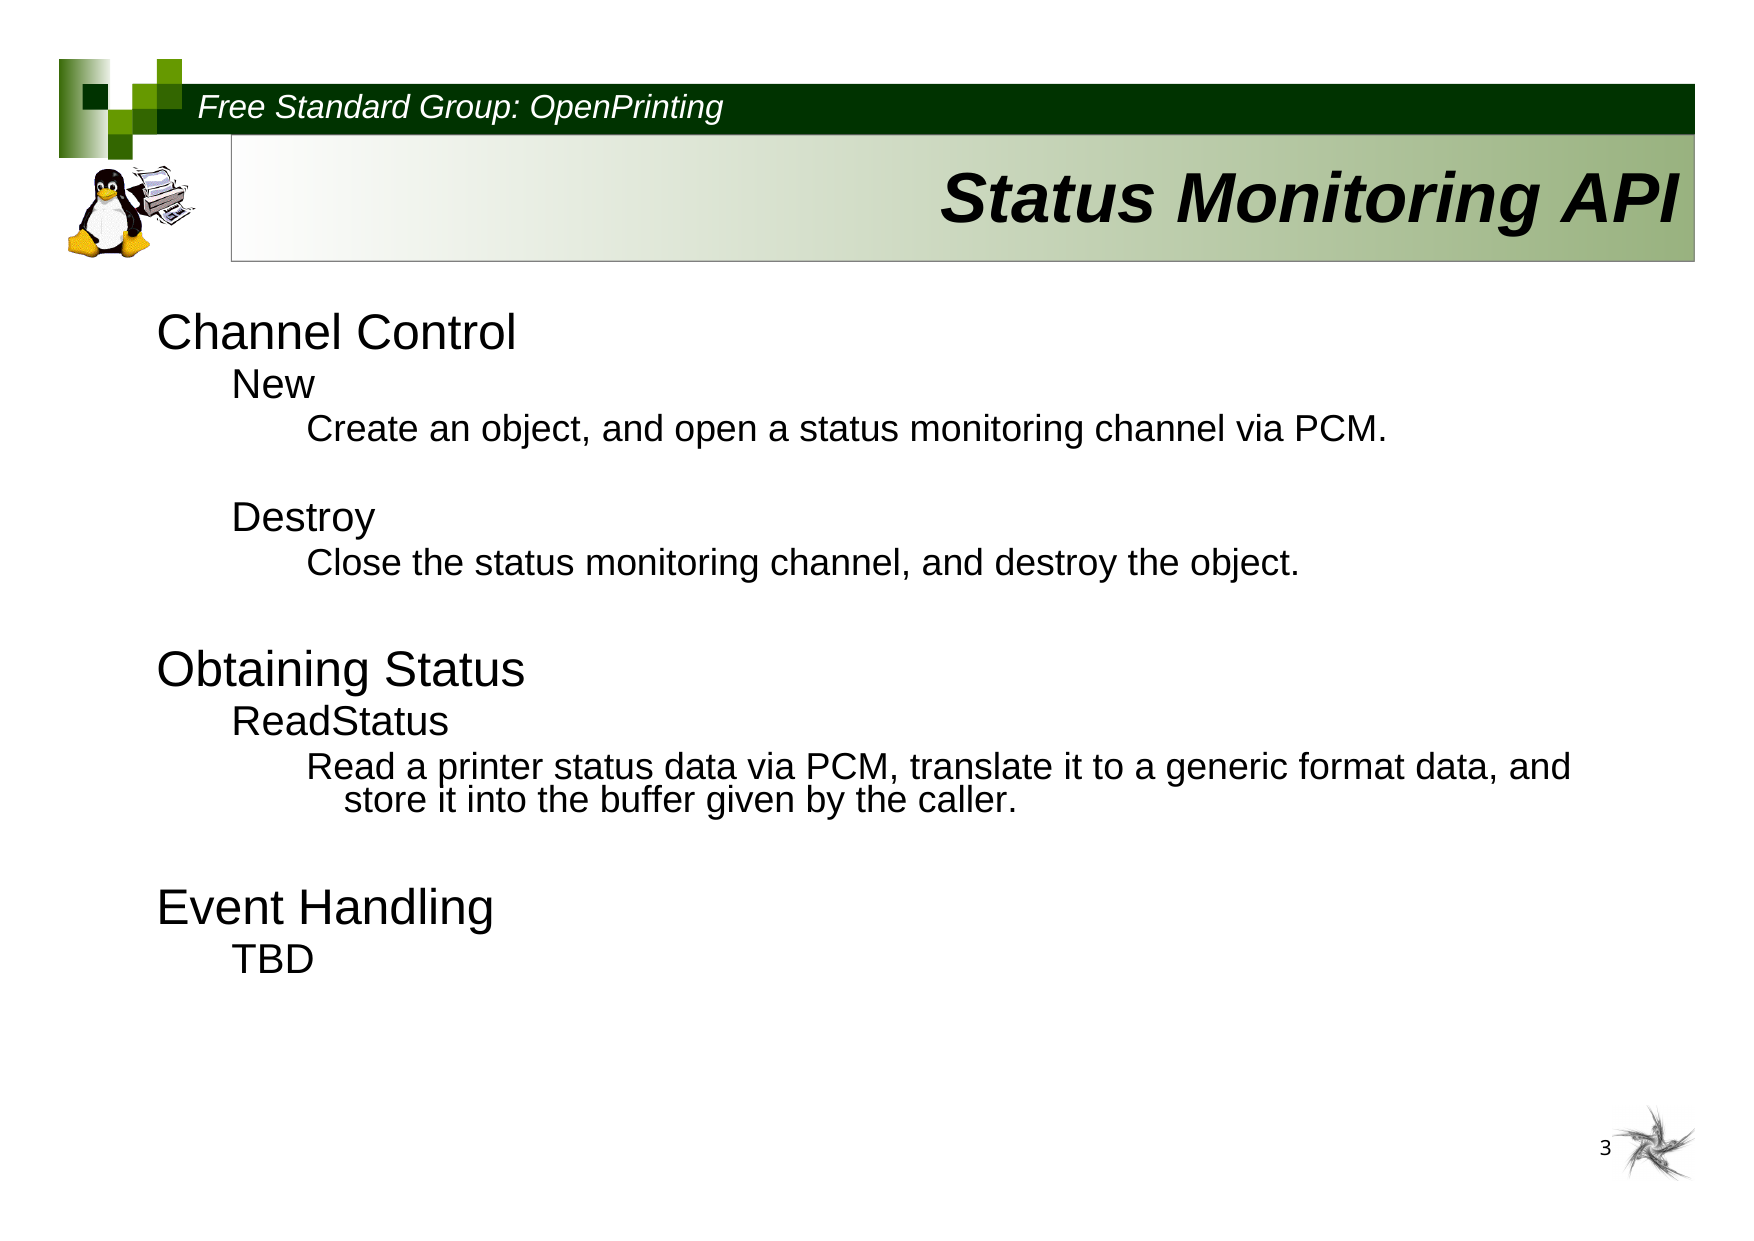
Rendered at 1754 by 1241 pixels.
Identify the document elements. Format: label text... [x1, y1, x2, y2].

picture [1612, 1105, 1695, 1181]
list Channel Control New Create an object, and open a status monitoring channel via PCM. Destroy Close the status monitoring channel, and destroy the object. Obtaining Status ReadStatus Read a printer status data via PCM, translate it to a generic format data, and store it into the buffer given by the caller. Event Handling TBD [141, 305, 1614, 1136]
picture [59, 155, 204, 265]
title Status Monitoring API [230, 134, 1695, 262]
